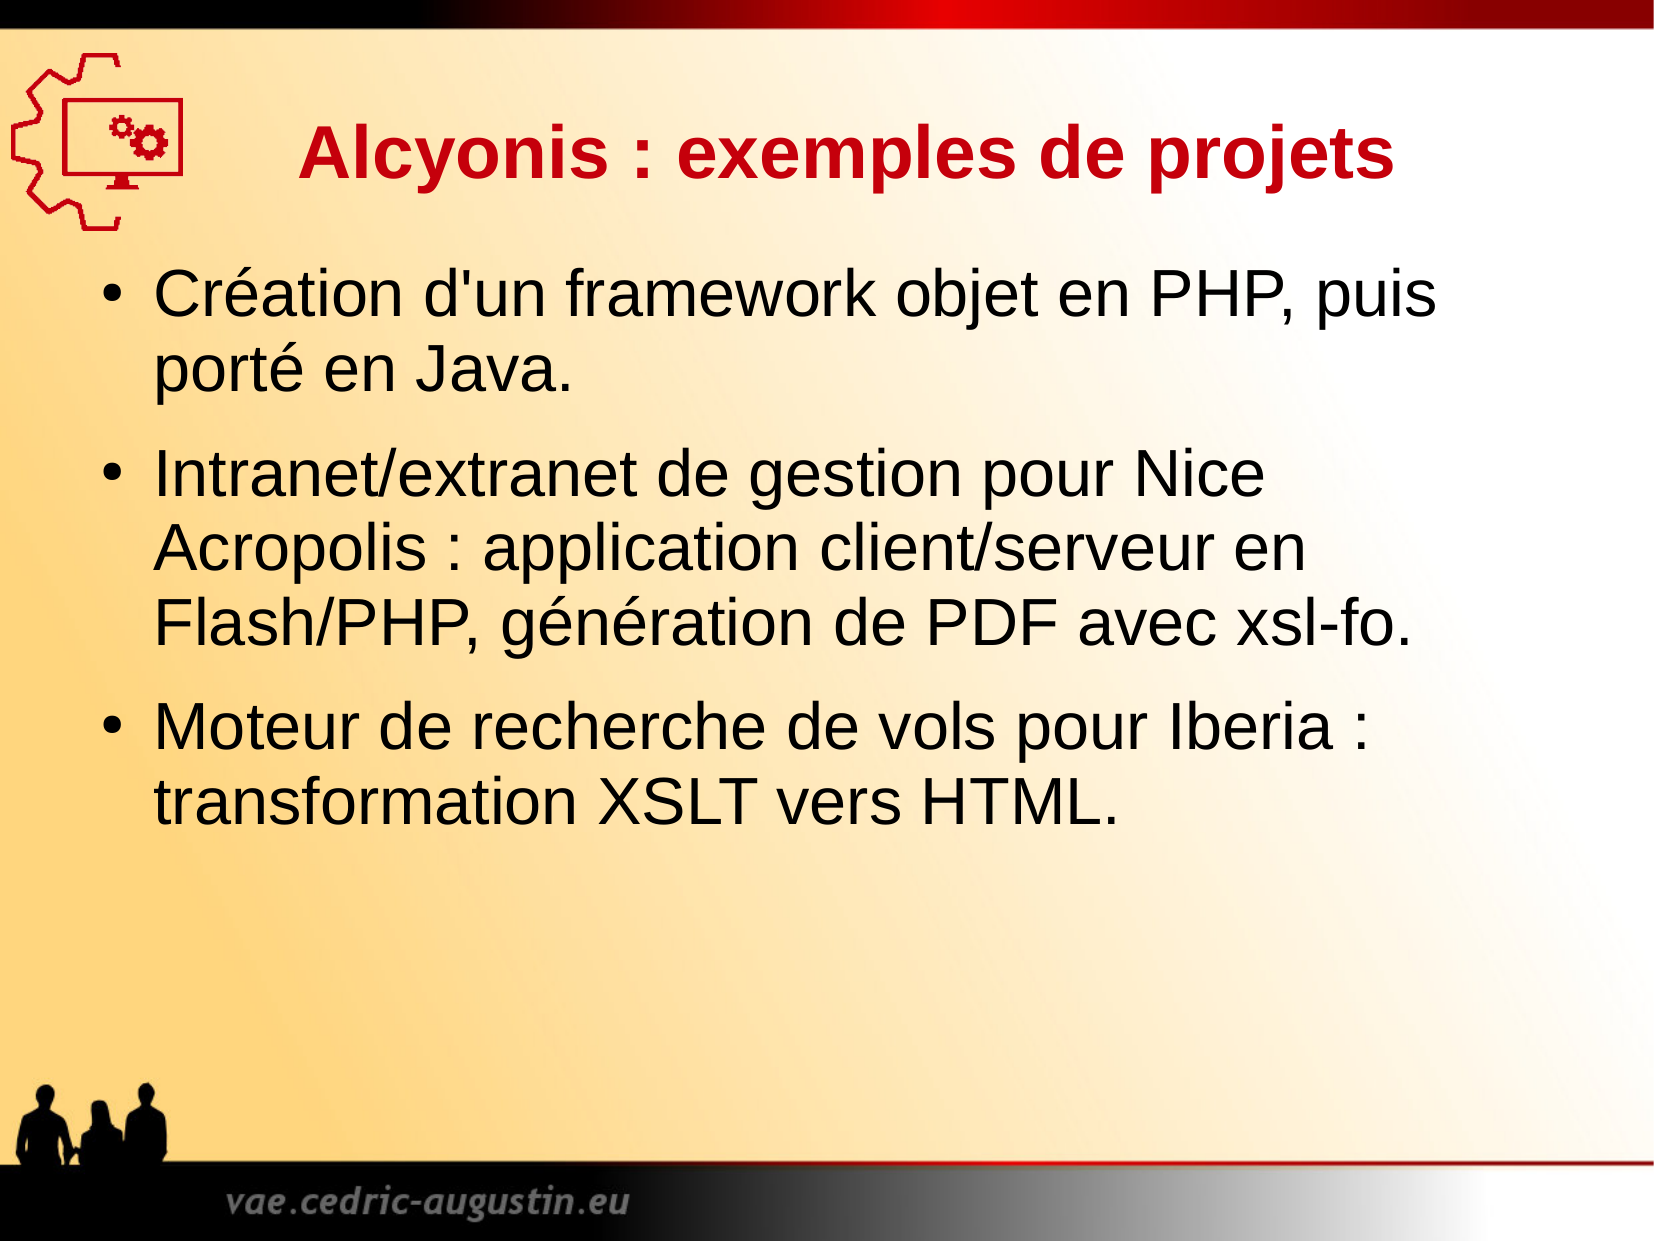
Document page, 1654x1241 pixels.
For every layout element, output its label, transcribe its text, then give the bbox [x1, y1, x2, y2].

picture [0, 0, 1654, 1241]
title Alcyonis : exemples de projets [82, 49, 1571, 256]
list Création d'un framework objet en PHP, puis porté en Java. Intranet/extranet de gestion pour Nice Acropolis : application client/serveur en Flash/PHP, génération de PDF avec xsl-fo. Moteur de recherche de vols pour Iberia : transformation XSLT vers HTML. [82, 256, 1571, 1099]
